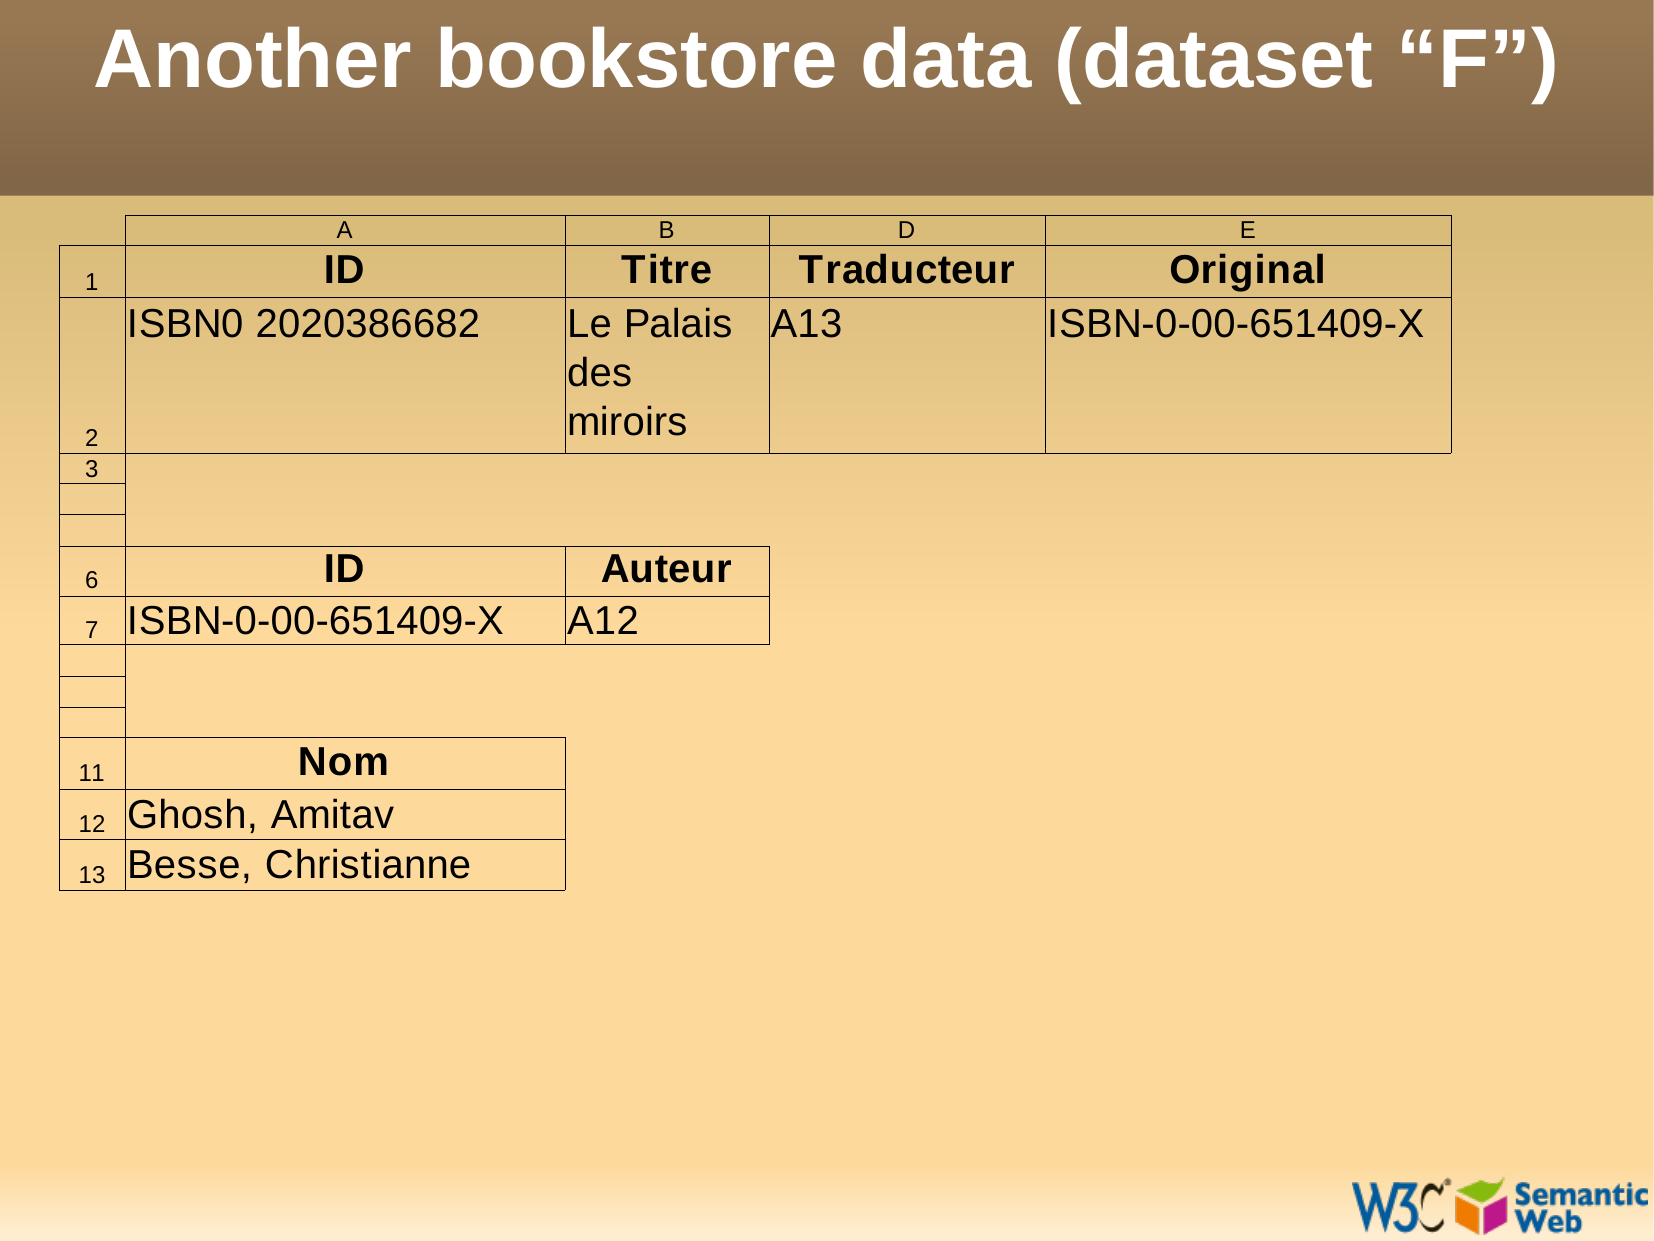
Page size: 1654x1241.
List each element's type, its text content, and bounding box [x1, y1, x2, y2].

title Another bookstore data (dataset “F”) [0, 0, 1654, 119]
chart [59, 214, 1582, 1203]
picture [0, 119, 1654, 1241]
